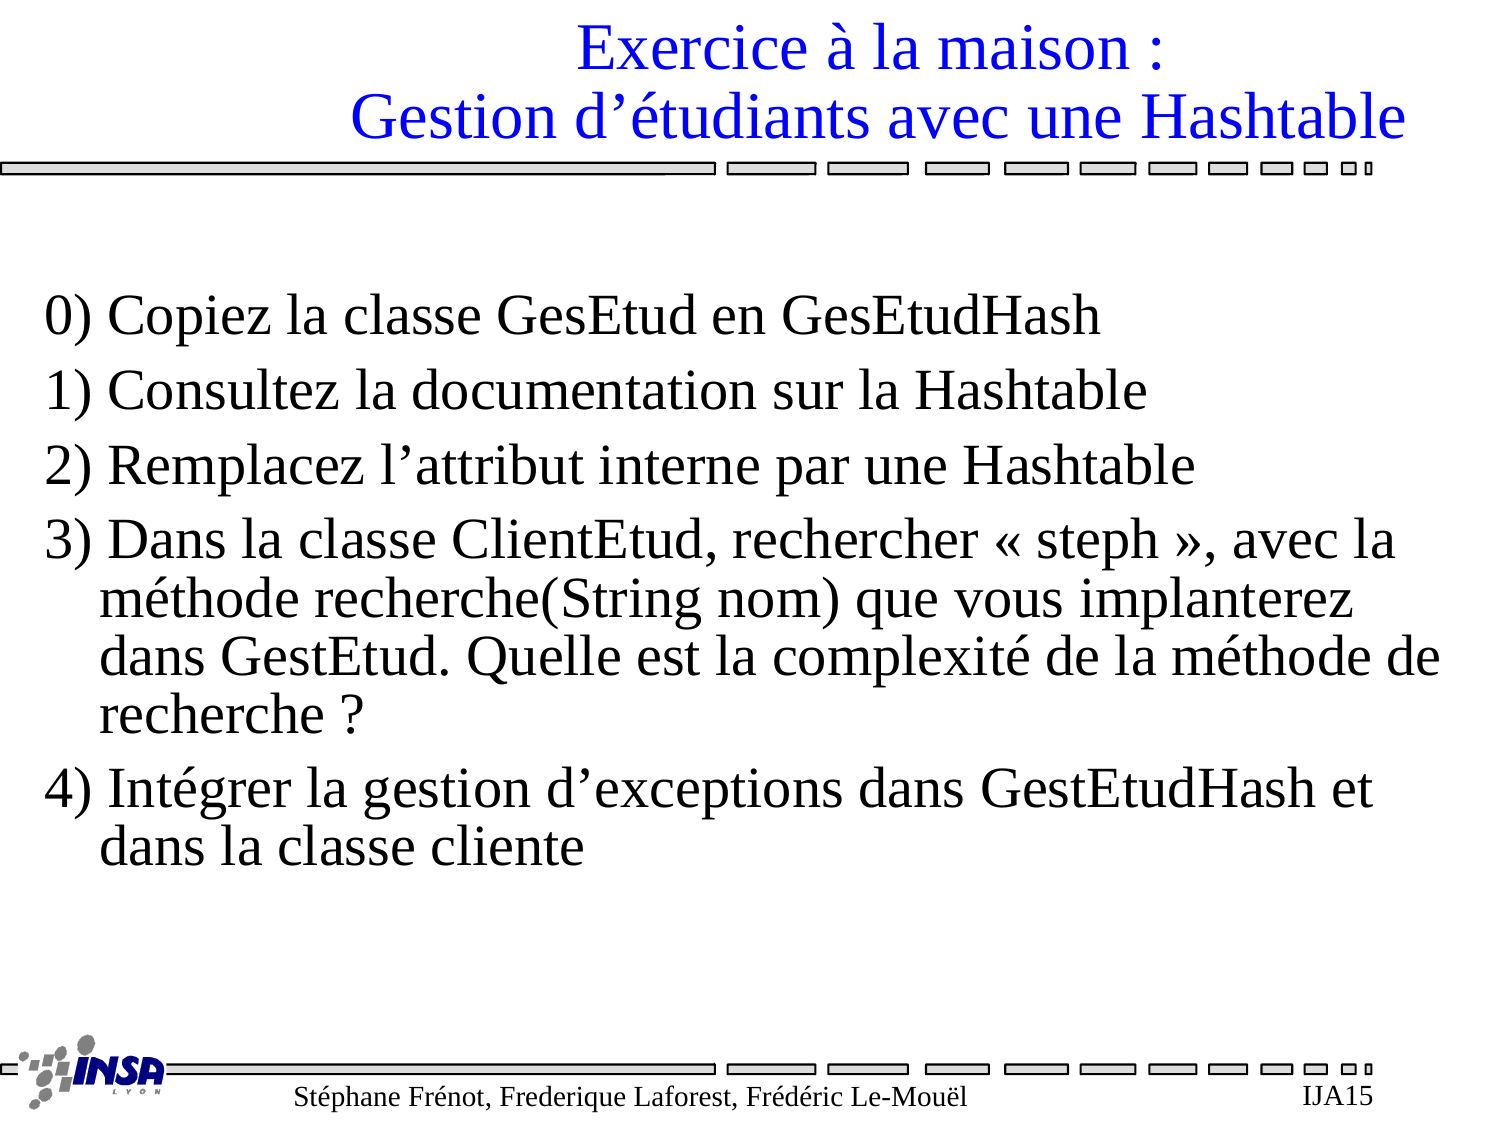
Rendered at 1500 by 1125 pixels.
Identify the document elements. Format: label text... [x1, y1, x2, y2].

title Exercice à la maison : Gestion d’étudiants avec une Hashtable [182, 0, 1500, 178]
list 0) Copiez la classe GesEtud en GesEtudHash 1) Consultez la documentation sur la Hashtable 2) Remplacez l’attribut interne par une Hashtable 3) Dans la classe ClientEtud, rechercher « steph », avec la méthode recherche(String nom) que vous implanterez dans GestEtud. Quelle est la complexité de la méthode de recherche ? 4) Intégrer la gestion d’exceptions dans GestEtudHash et dans la classe cliente [29, 278, 1471, 1010]
